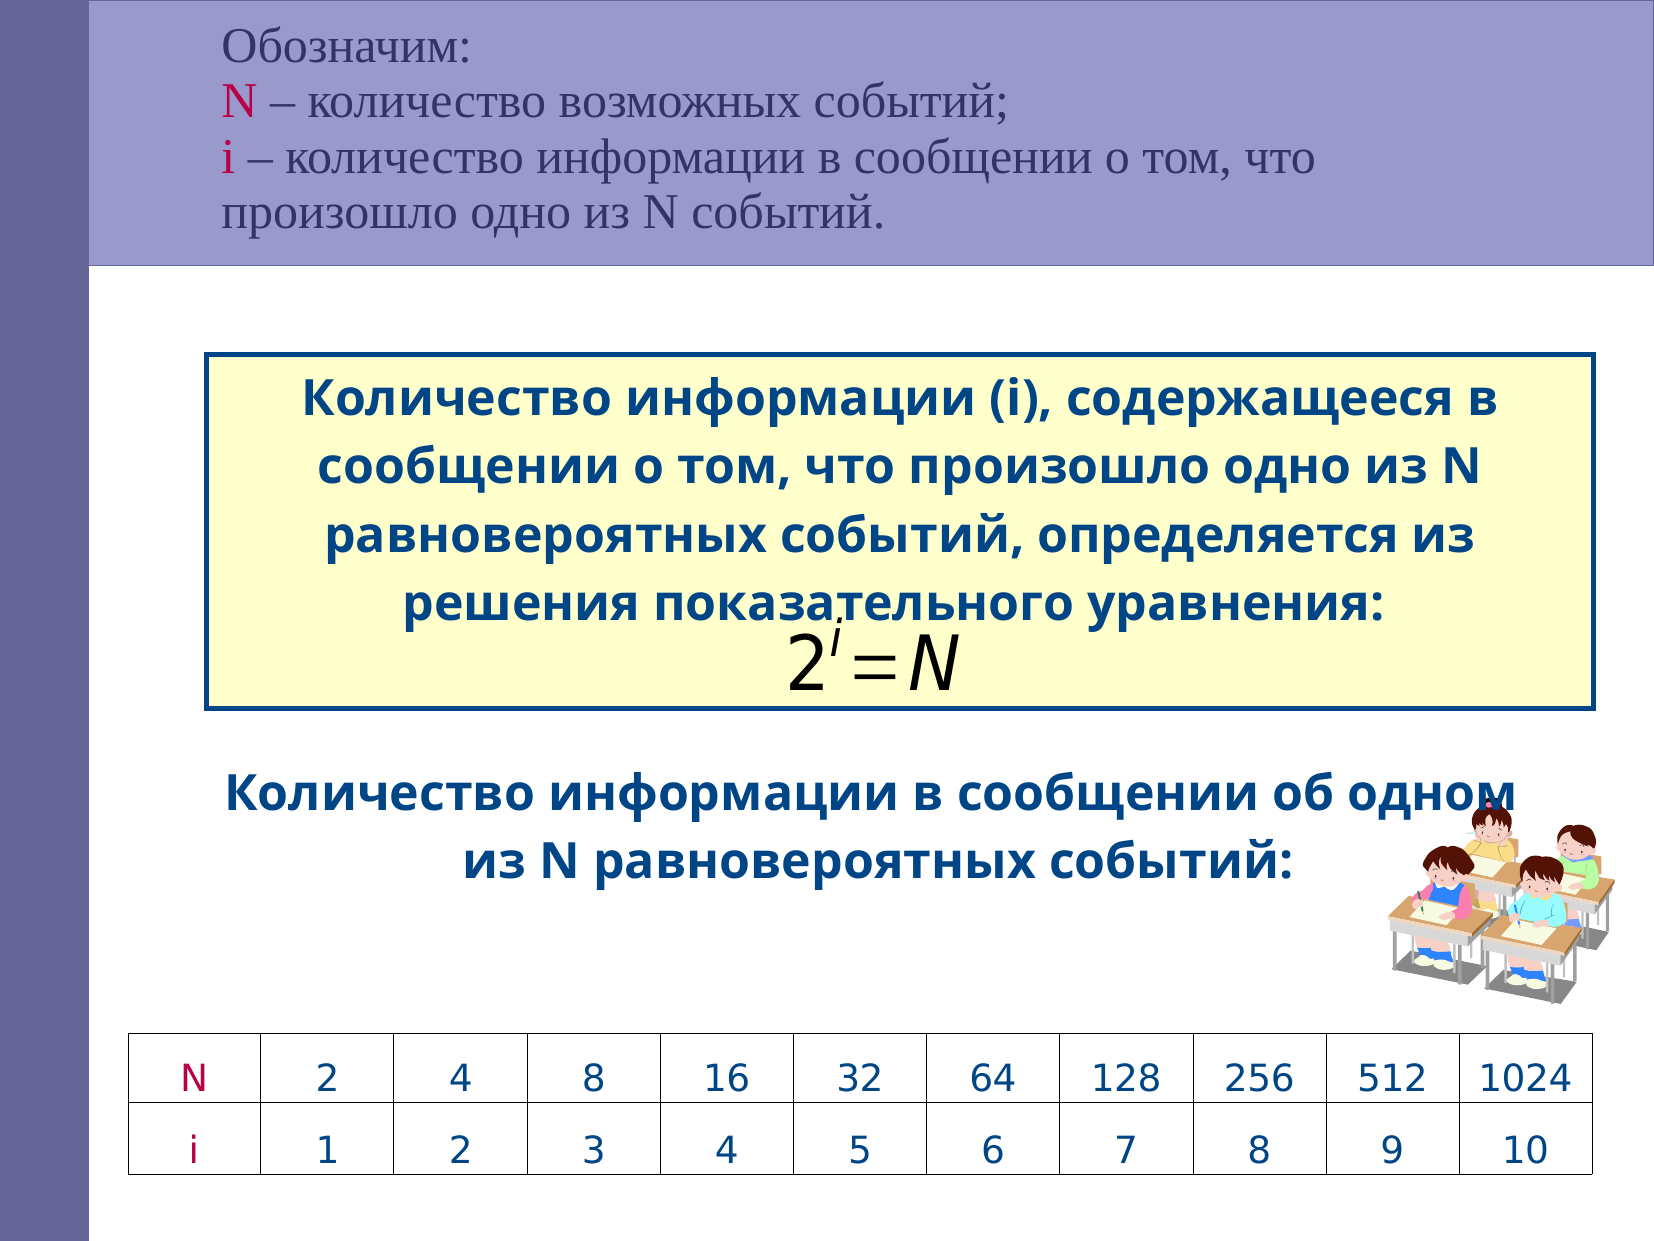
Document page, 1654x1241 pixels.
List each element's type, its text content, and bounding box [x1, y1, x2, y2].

text_box Количество информации (i), содержащееся в сообщении о том, что произошло одно из N равновероятных событий, определяется из решения показательного уравнения: [206, 354, 1594, 709]
picture [1387, 797, 1615, 1004]
chart [767, 608, 987, 709]
text_box Обозначим: N – количество возможных событий; i – количество информации в сообщении о том, что произошло одно из N событий. [206, 10, 1465, 247]
chart [127, 1033, 1595, 1177]
text_box Количество информации в сообщении об одном из N равновероятных событий: [206, 749, 1550, 902]
